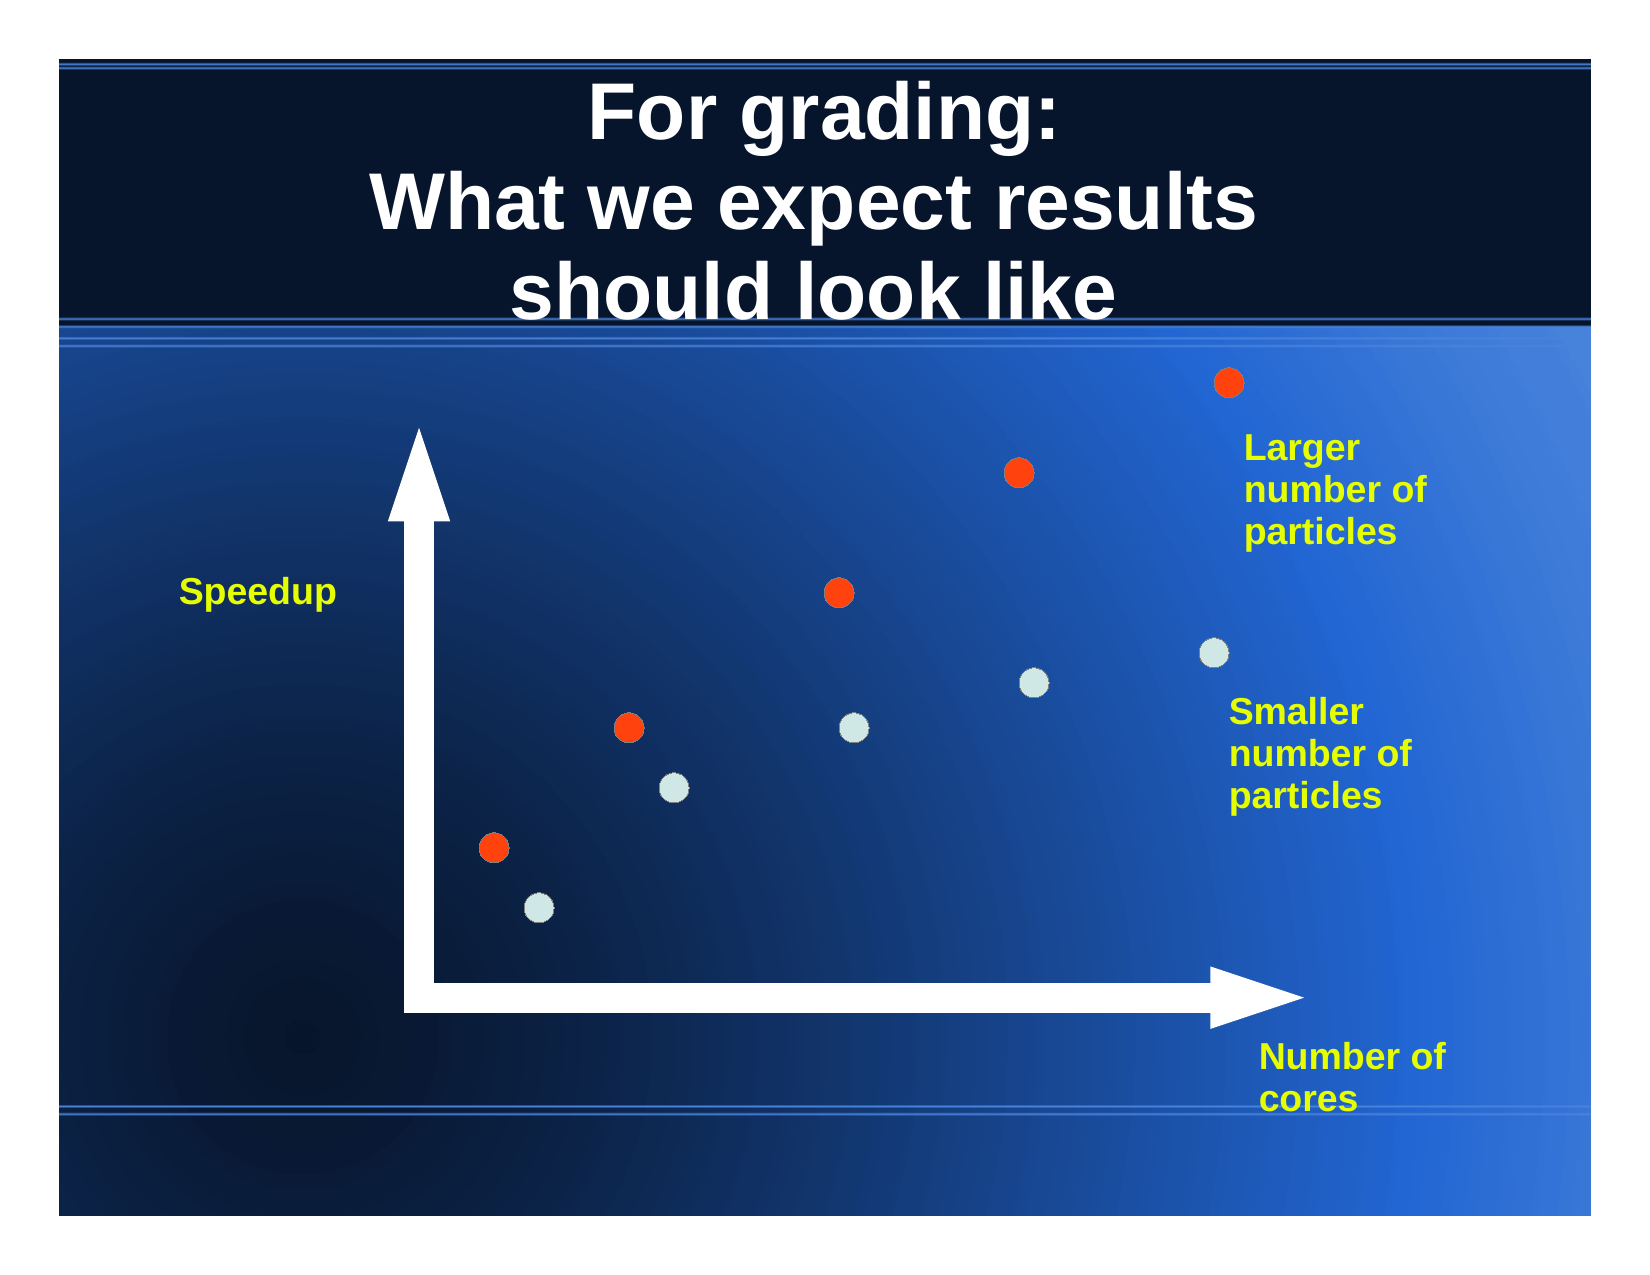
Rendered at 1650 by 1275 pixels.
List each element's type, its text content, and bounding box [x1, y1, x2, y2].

text_box [524, 892, 555, 923]
title For grading: What we expect results should look like [135, 67, 1515, 337]
text_box [1199, 637, 1230, 668]
text_box [1214, 367, 1245, 398]
text_box [614, 712, 645, 743]
text_box [839, 712, 870, 743]
text_box [659, 772, 690, 803]
text_box Speedup [164, 562, 390, 620]
text_box [479, 832, 510, 863]
picture [59, 59, 1591, 1216]
text_box [1004, 457, 1035, 488]
text_box Larger number of particles [1229, 418, 1455, 560]
text_box [1019, 667, 1050, 698]
text_box [824, 577, 855, 608]
text_box Smaller number of particles [1214, 682, 1440, 824]
text_box Number of cores [1244, 1027, 1470, 1127]
